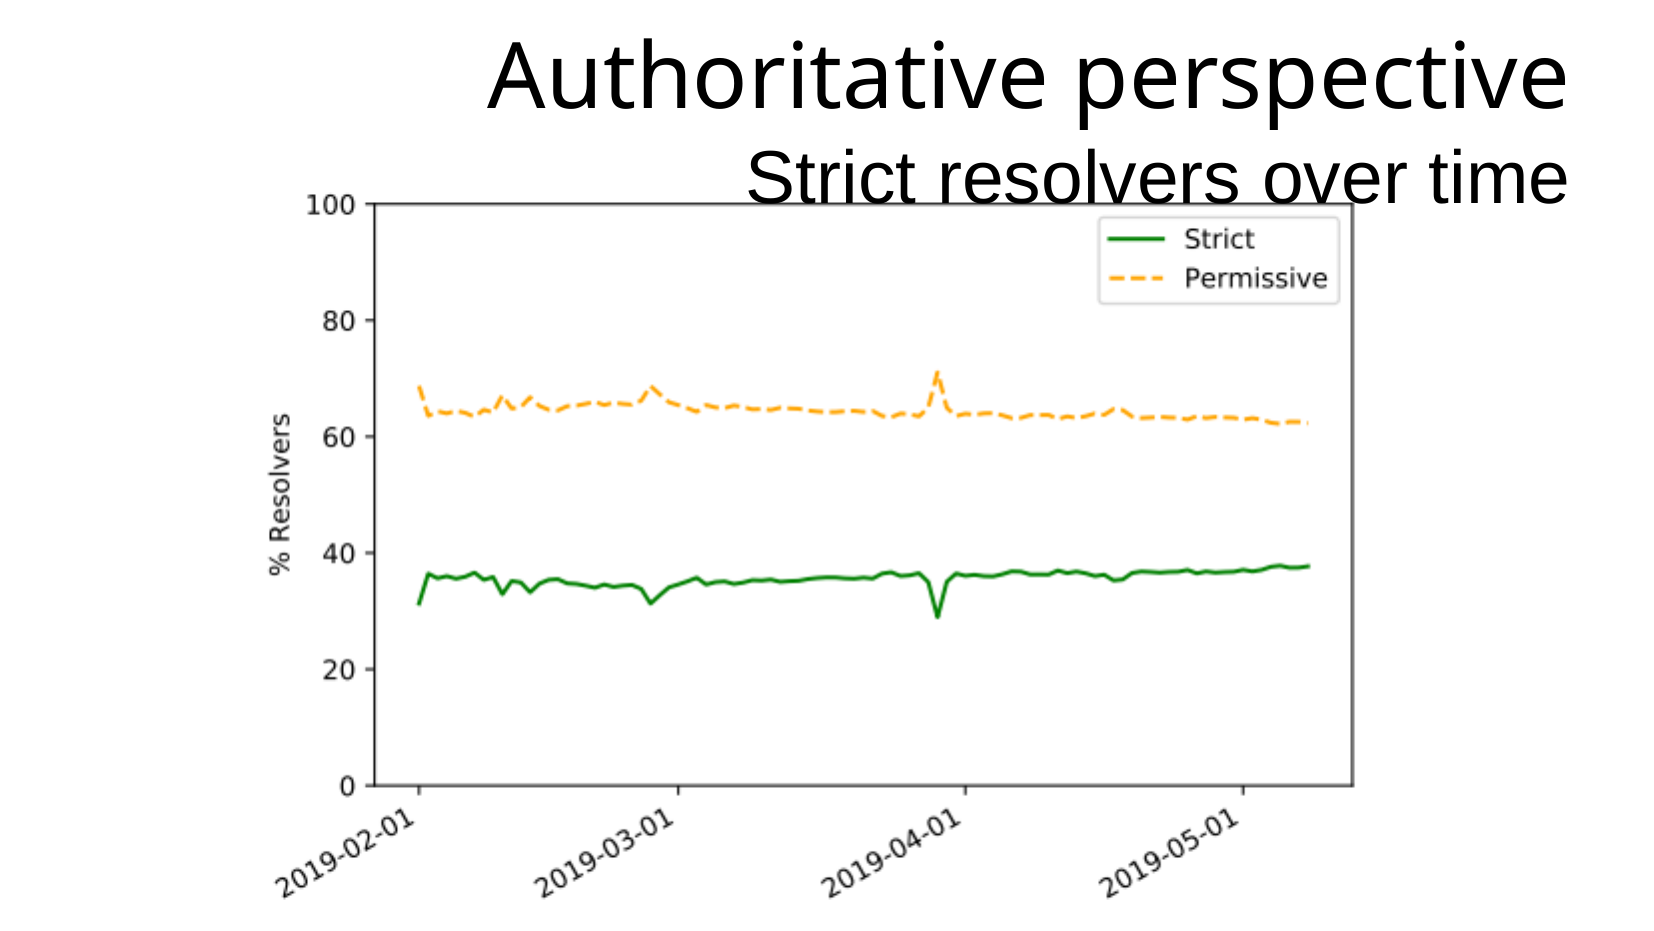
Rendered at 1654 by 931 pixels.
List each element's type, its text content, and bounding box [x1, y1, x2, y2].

picture [240, 203, 1388, 931]
title Authoritative perspective Strict resolvers over time [82, 26, 1571, 203]
